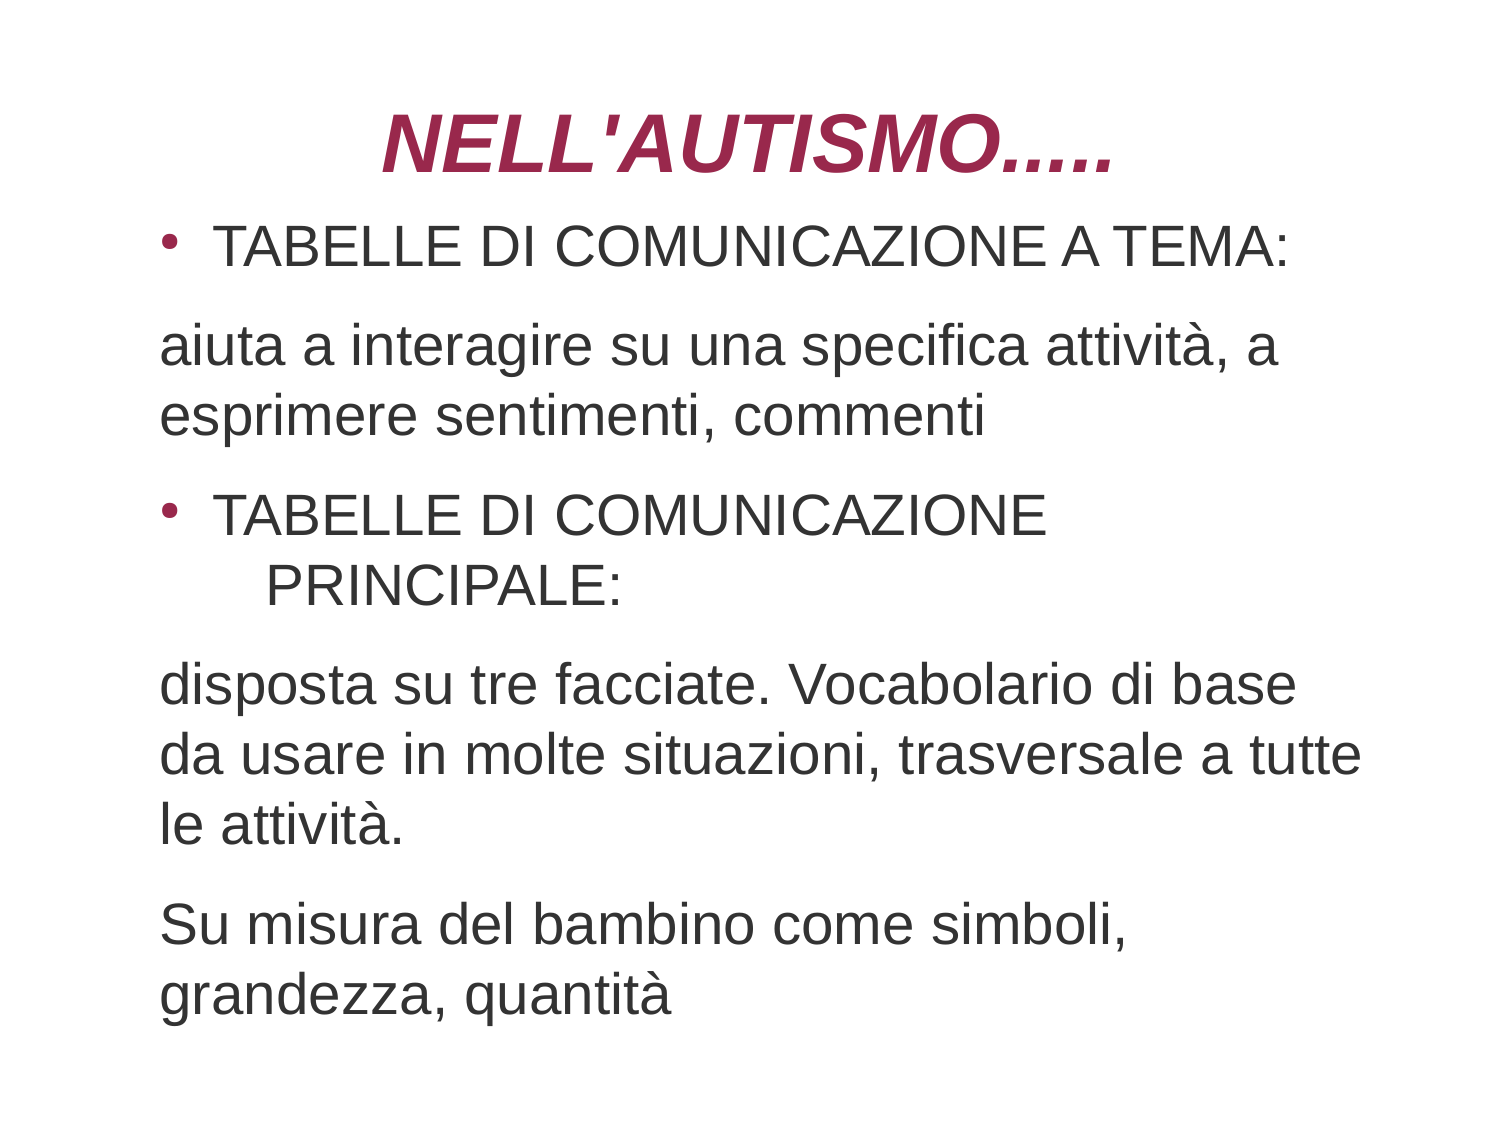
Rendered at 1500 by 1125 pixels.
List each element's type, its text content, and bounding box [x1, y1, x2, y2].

list TABELLE DI COMUNICAZIONE A TEMA: aiuta a interagire su una specifica attività, a esprimere sentimenti, commenti TABELLE DI COMUNICAZIONE PRINCIPALE: disposta su tre facciate. Vocabolario di base da usare in molte situazioni, trasversale a tutte le attività. Su misura del bambino come simboli, grandezza, quantità [123, 208, 1377, 917]
title NELL'AUTISMO..... [75, 44, 1425, 233]
